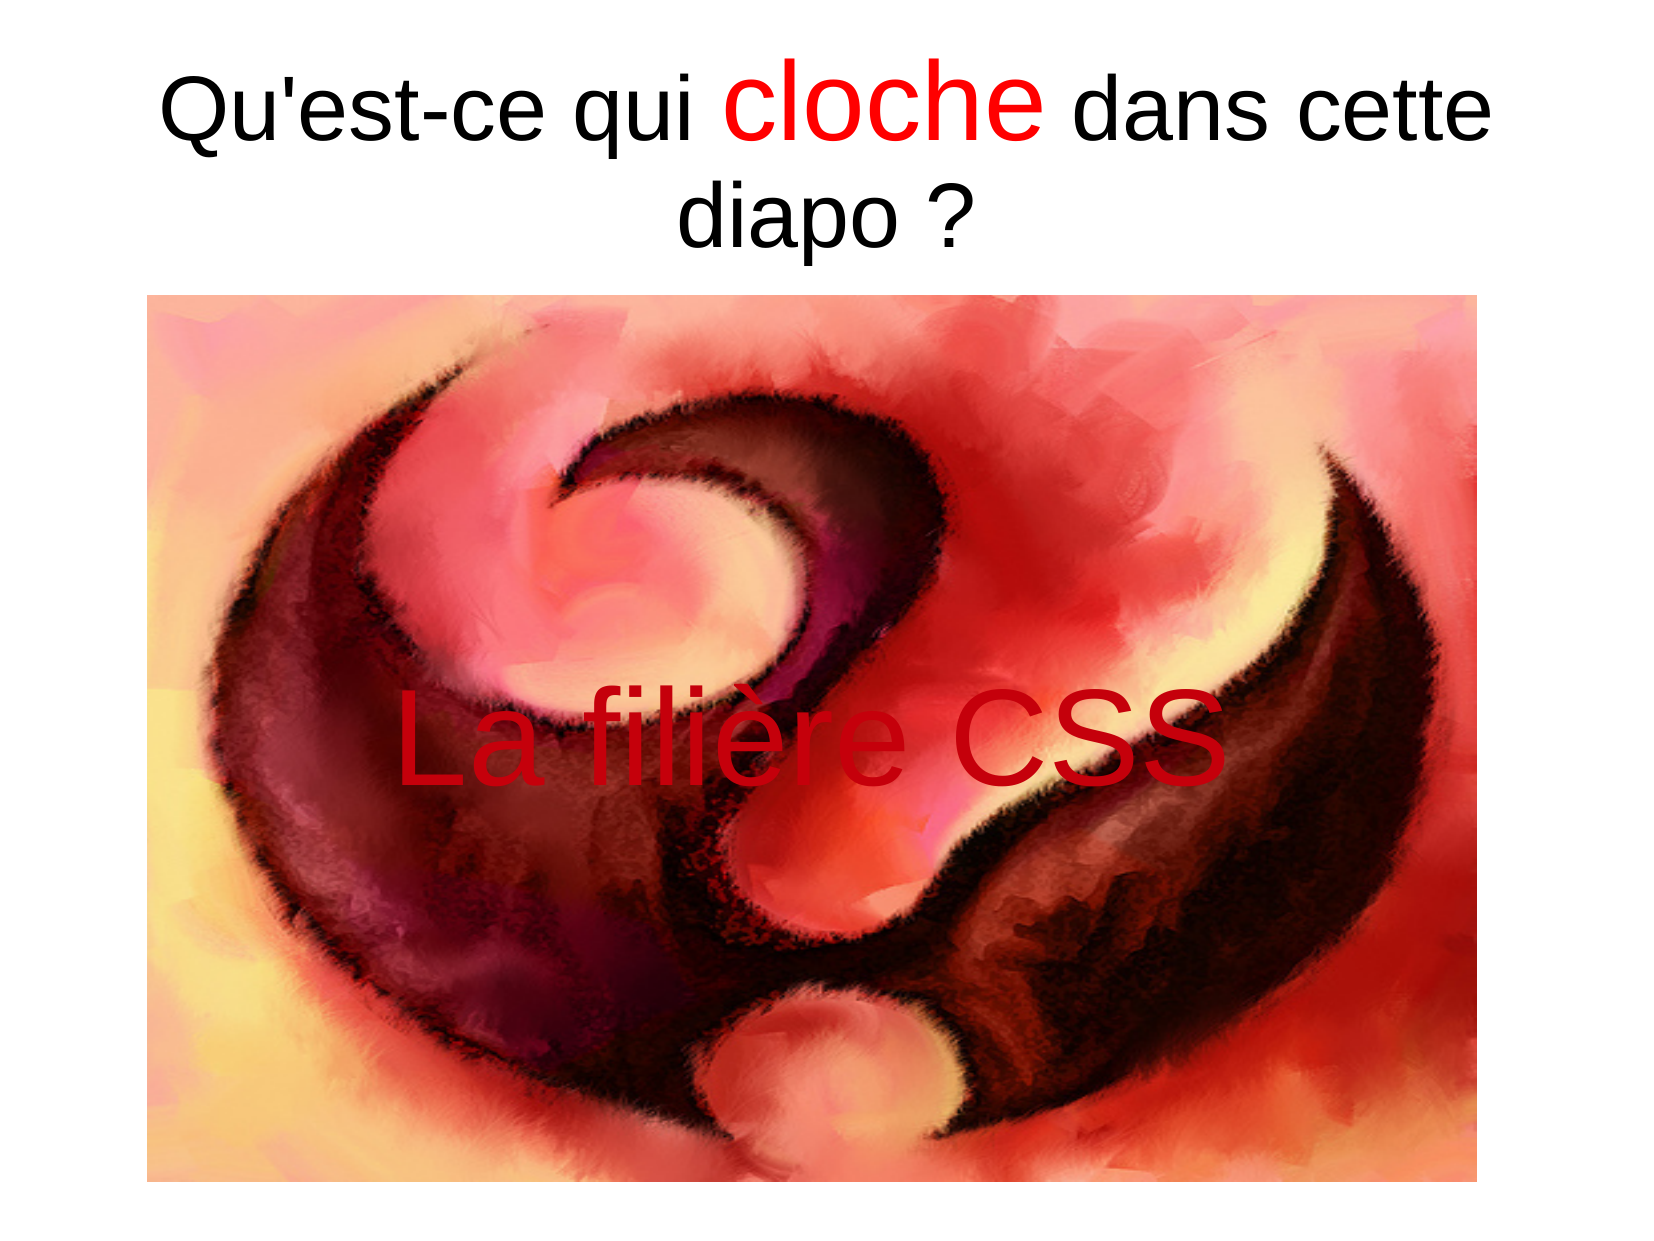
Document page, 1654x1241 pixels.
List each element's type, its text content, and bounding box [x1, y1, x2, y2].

title Qu'est-ce qui cloche dans cette diapo ? [82, 38, 1571, 268]
picture [147, 295, 1477, 1182]
